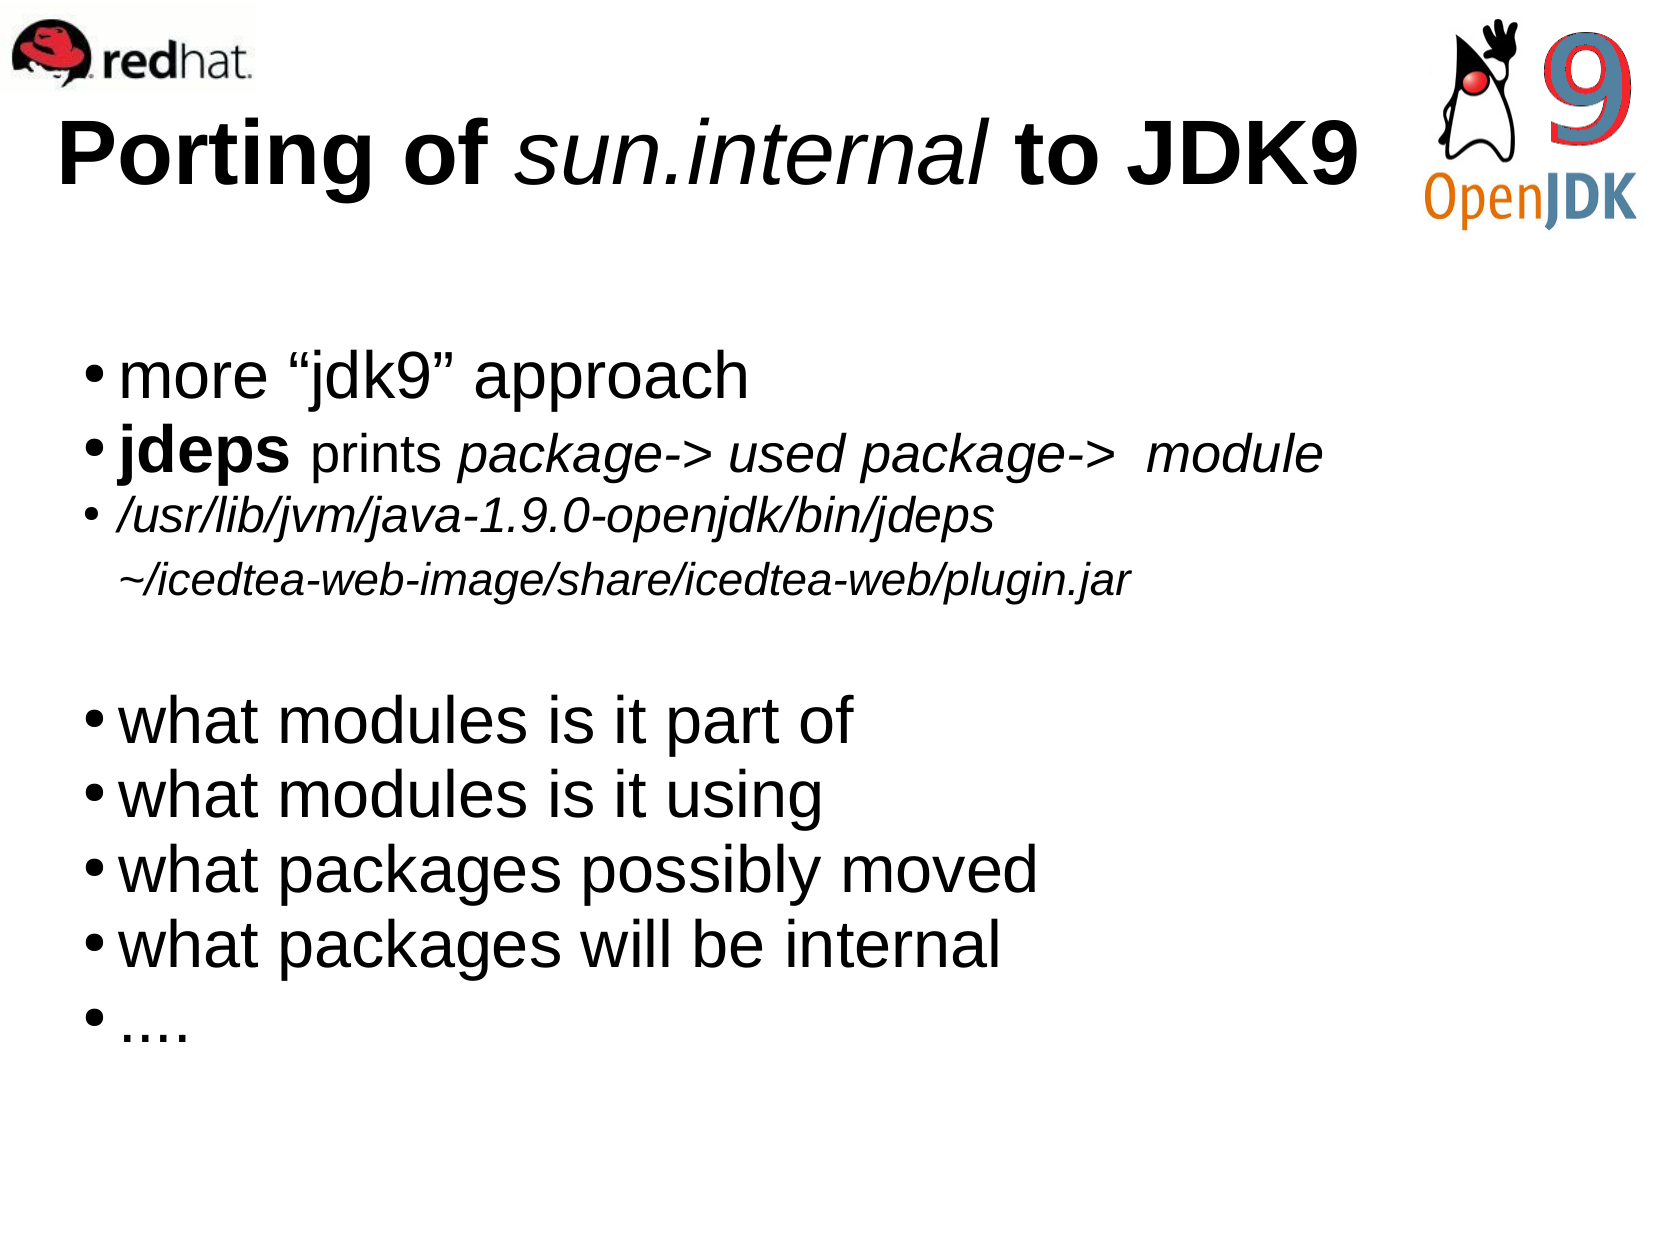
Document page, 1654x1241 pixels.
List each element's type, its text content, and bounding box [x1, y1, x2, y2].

subtitle more “jdk9” approach jdeps prints package-> used package-> module /usr/lib/jvm/java-1.9.0-openjdk/bin/jdeps ~/icedtea-web-image/share/icedtea-web/plugin.jar what modules is it part of what modules is it using what packages possibly moved what packages will be internal .... [82, 248, 1571, 1146]
picture [1410, 4, 1651, 245]
title Porting of sun.internal to JDK9 [0, 49, 1453, 257]
picture [0, 3, 256, 92]
